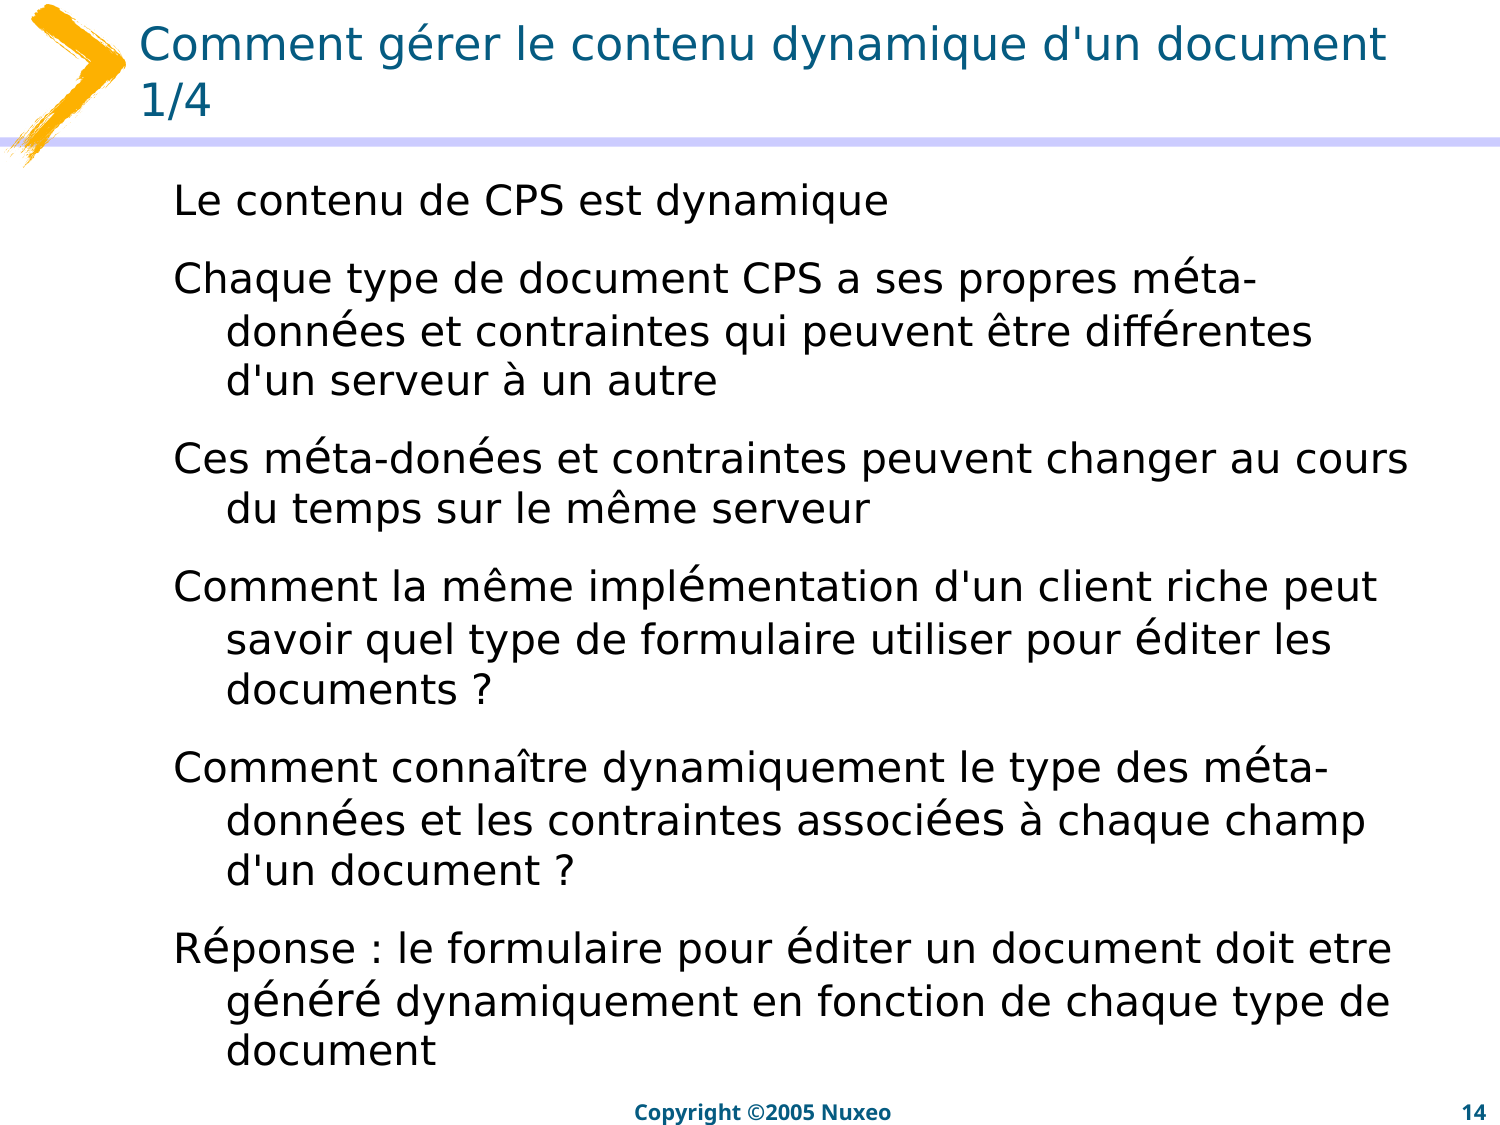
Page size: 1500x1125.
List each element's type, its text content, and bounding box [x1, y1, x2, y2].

list Le contenu de CPS est dynamique Chaque type de document CPS a ses propres méta-données et contraintes qui peuvent être différentes d'un serveur à un autre Ces méta-donées et contraintes peuvent changer au cours du temps sur le même serveur Comment la même implémentation d'un client riche peut savoir quel type de formulaire utiliser pour éditer les documents ? Comment connaître dynamiquement le type des méta-données et les contraintes associées à chaque champ d'un document ? Réponse : le formulaire pour éditer un document doit etre généré dynamiquement en fonction de chaque type de document [170, 176, 1413, 1091]
title Comment gérer le contenu dynamique d'un document 1/4 [139, 12, 1409, 130]
picture [4, 4, 126, 169]
